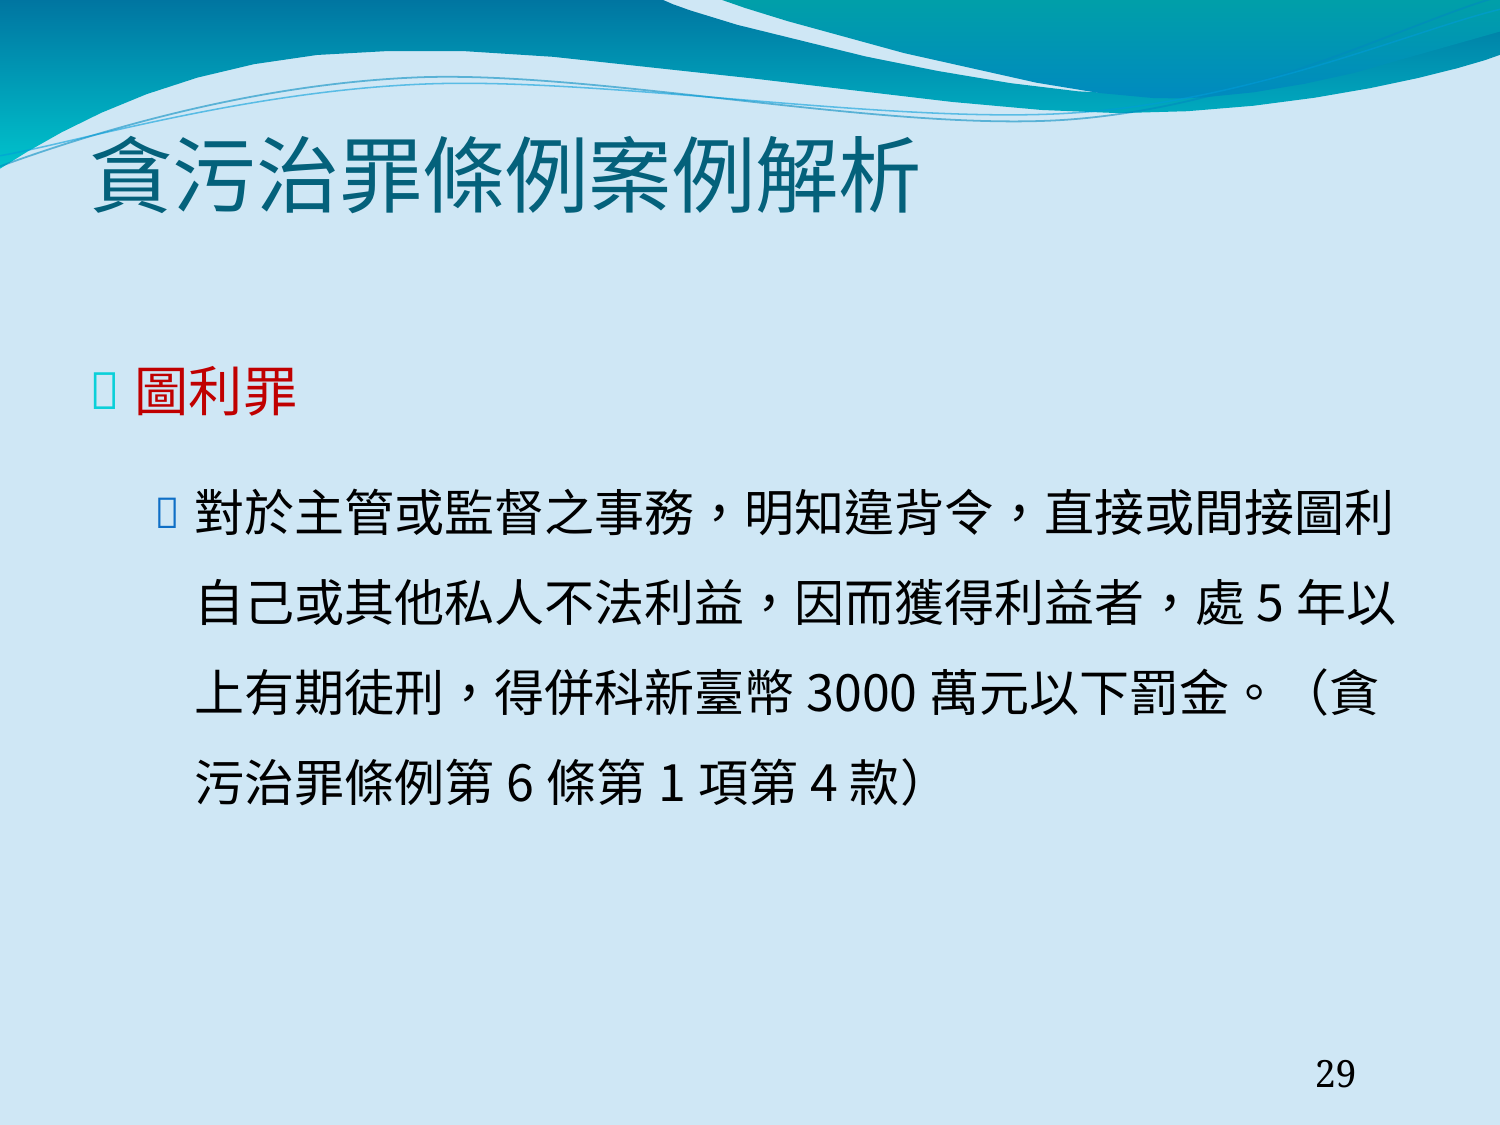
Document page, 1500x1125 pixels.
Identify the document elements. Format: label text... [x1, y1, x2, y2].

slide_number <編號> [1299, 1042, 1425, 1103]
list 圖利罪 對於主管或監督之事務，明知違背令，直接或間接圖利自己或其他私人不法利益，因而獲得利益者，處5年以上有期徒刑，得併科新臺幣3000萬元以下罰金。（貪污治罪條例第6條第1項第4款） [75, 317, 1425, 1038]
title 貪污治罪條例案例解析 [75, 115, 1425, 303]
